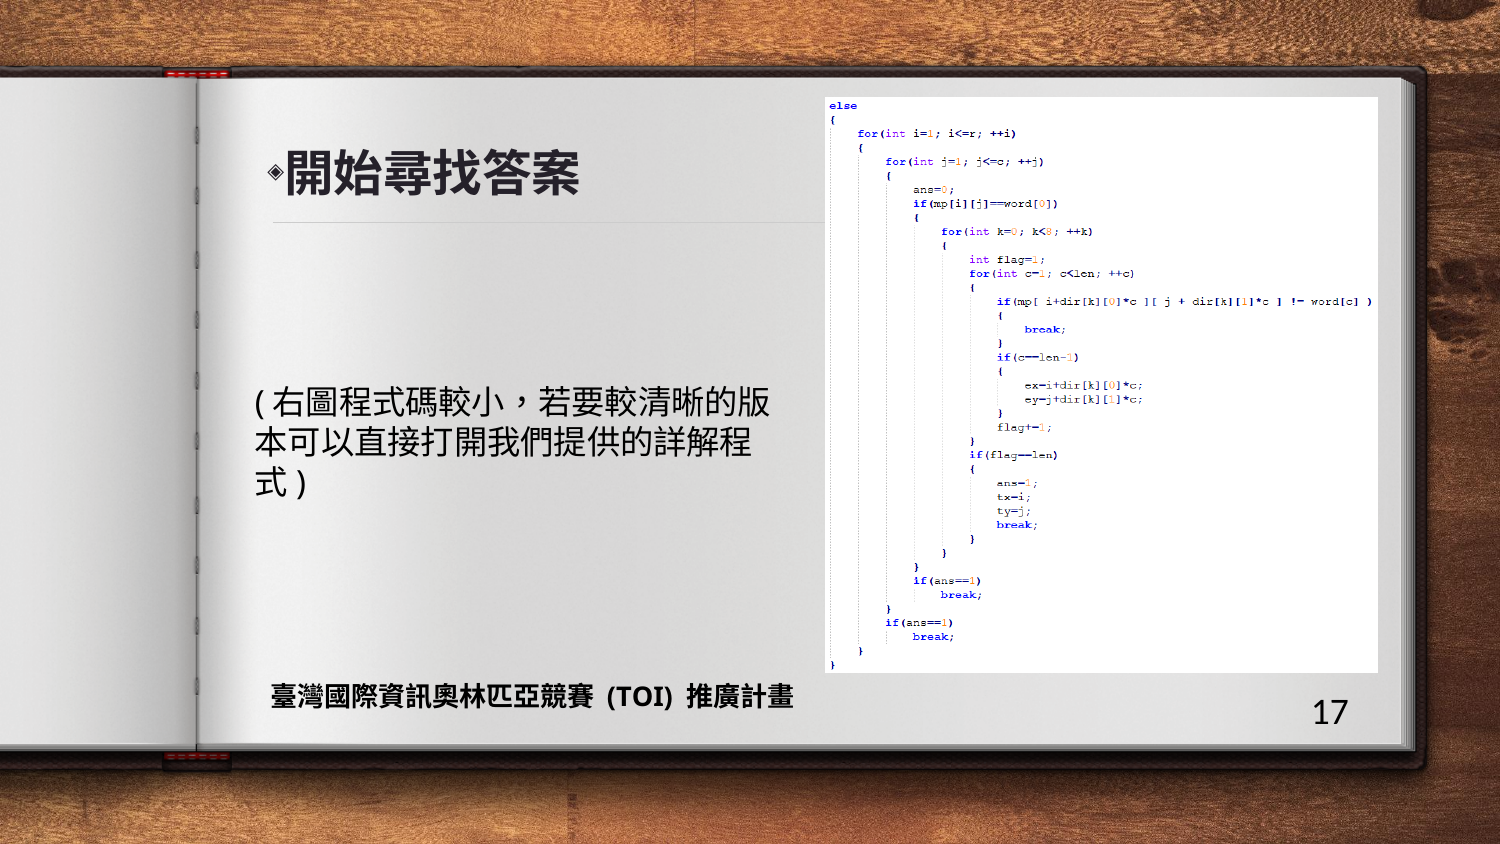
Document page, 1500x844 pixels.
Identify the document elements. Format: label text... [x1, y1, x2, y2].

picture [825, 97, 1378, 673]
text_box (右圖程式碼較小，若要較清晰的版本可以直接打開我們提供的詳解程式) [239, 373, 818, 470]
list 開始尋找答案 [252, 126, 825, 216]
text_box 16 [1295, 672, 1386, 737]
